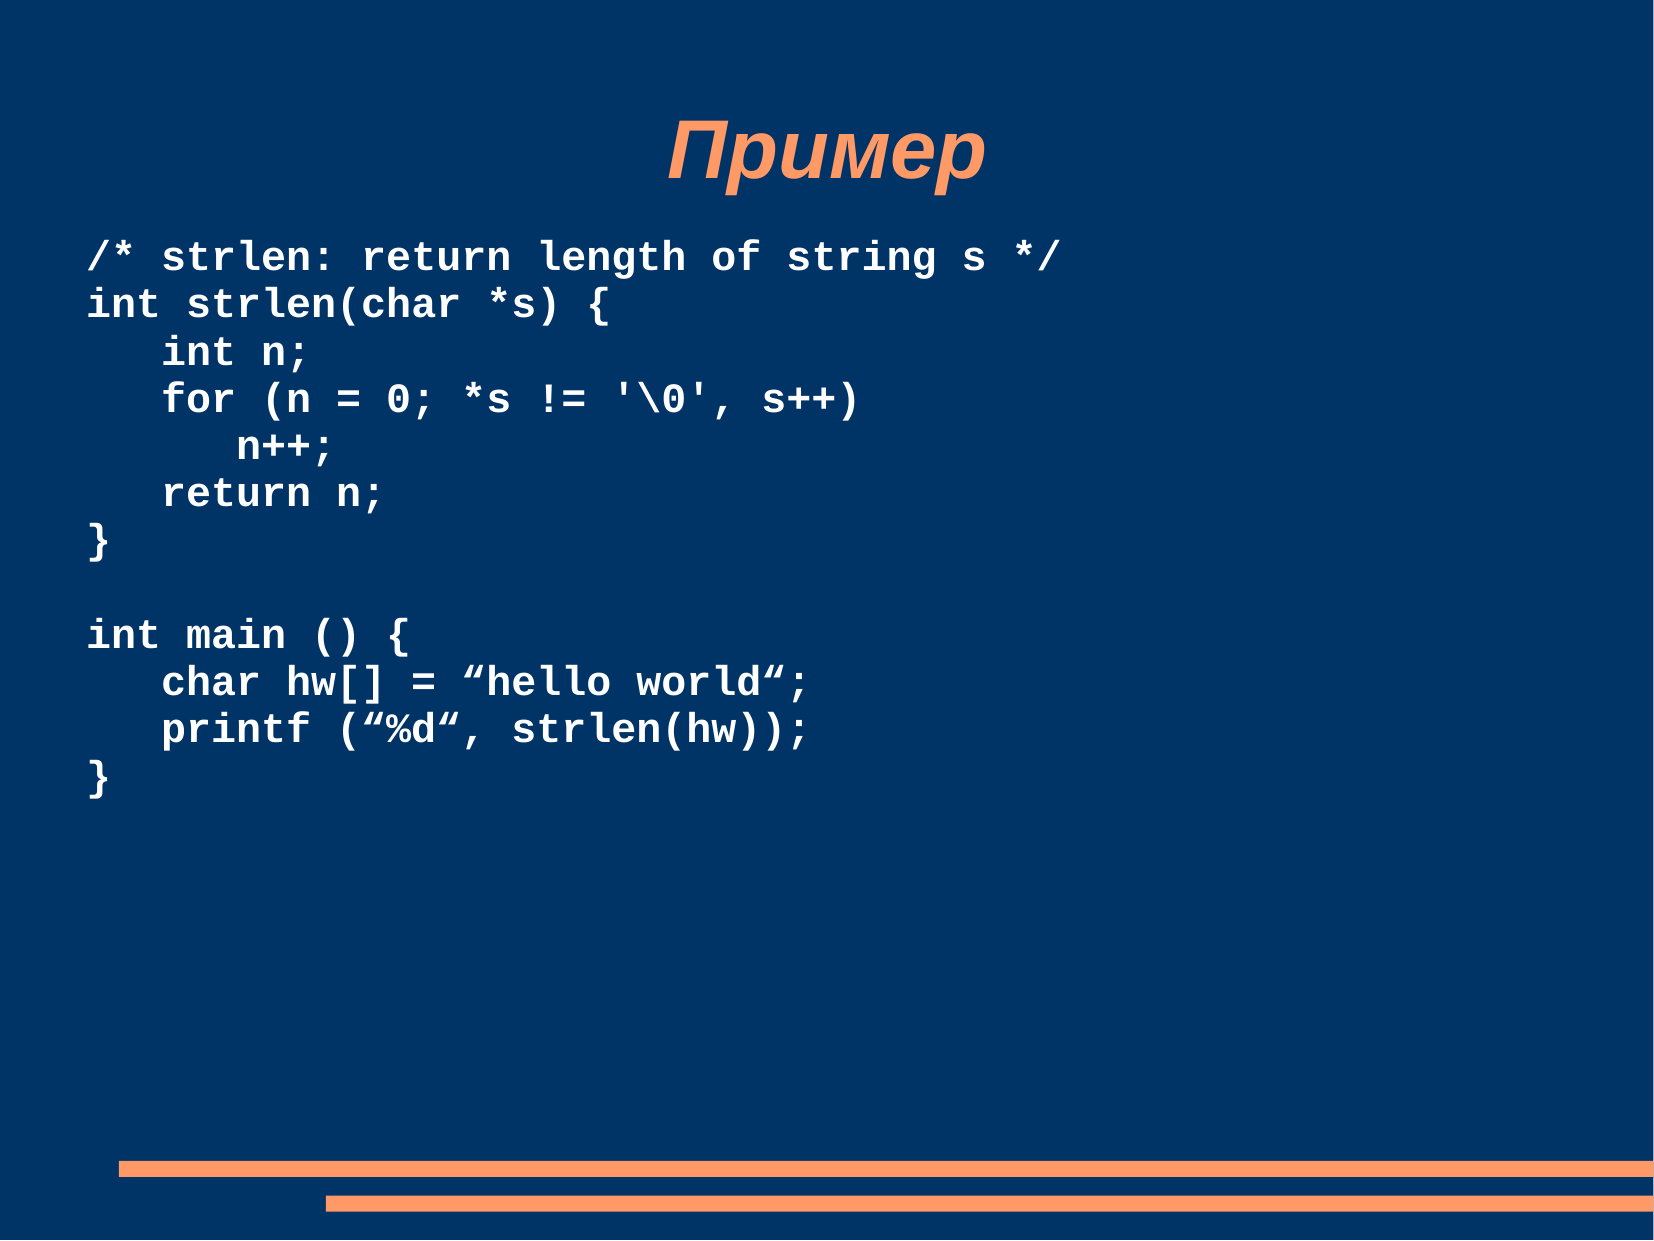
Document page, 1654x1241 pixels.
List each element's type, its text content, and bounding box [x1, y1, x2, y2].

text_box /* strlen: return length of string s */ int strlen(char *s) { int n; for (n = 0; *s != '\0', s++) n++; return n; } int main () { char hw[] = “hello world“; printf (“%d“, strlen(hw)); } [71, 228, 1637, 817]
title Пример [121, 46, 1534, 228]
